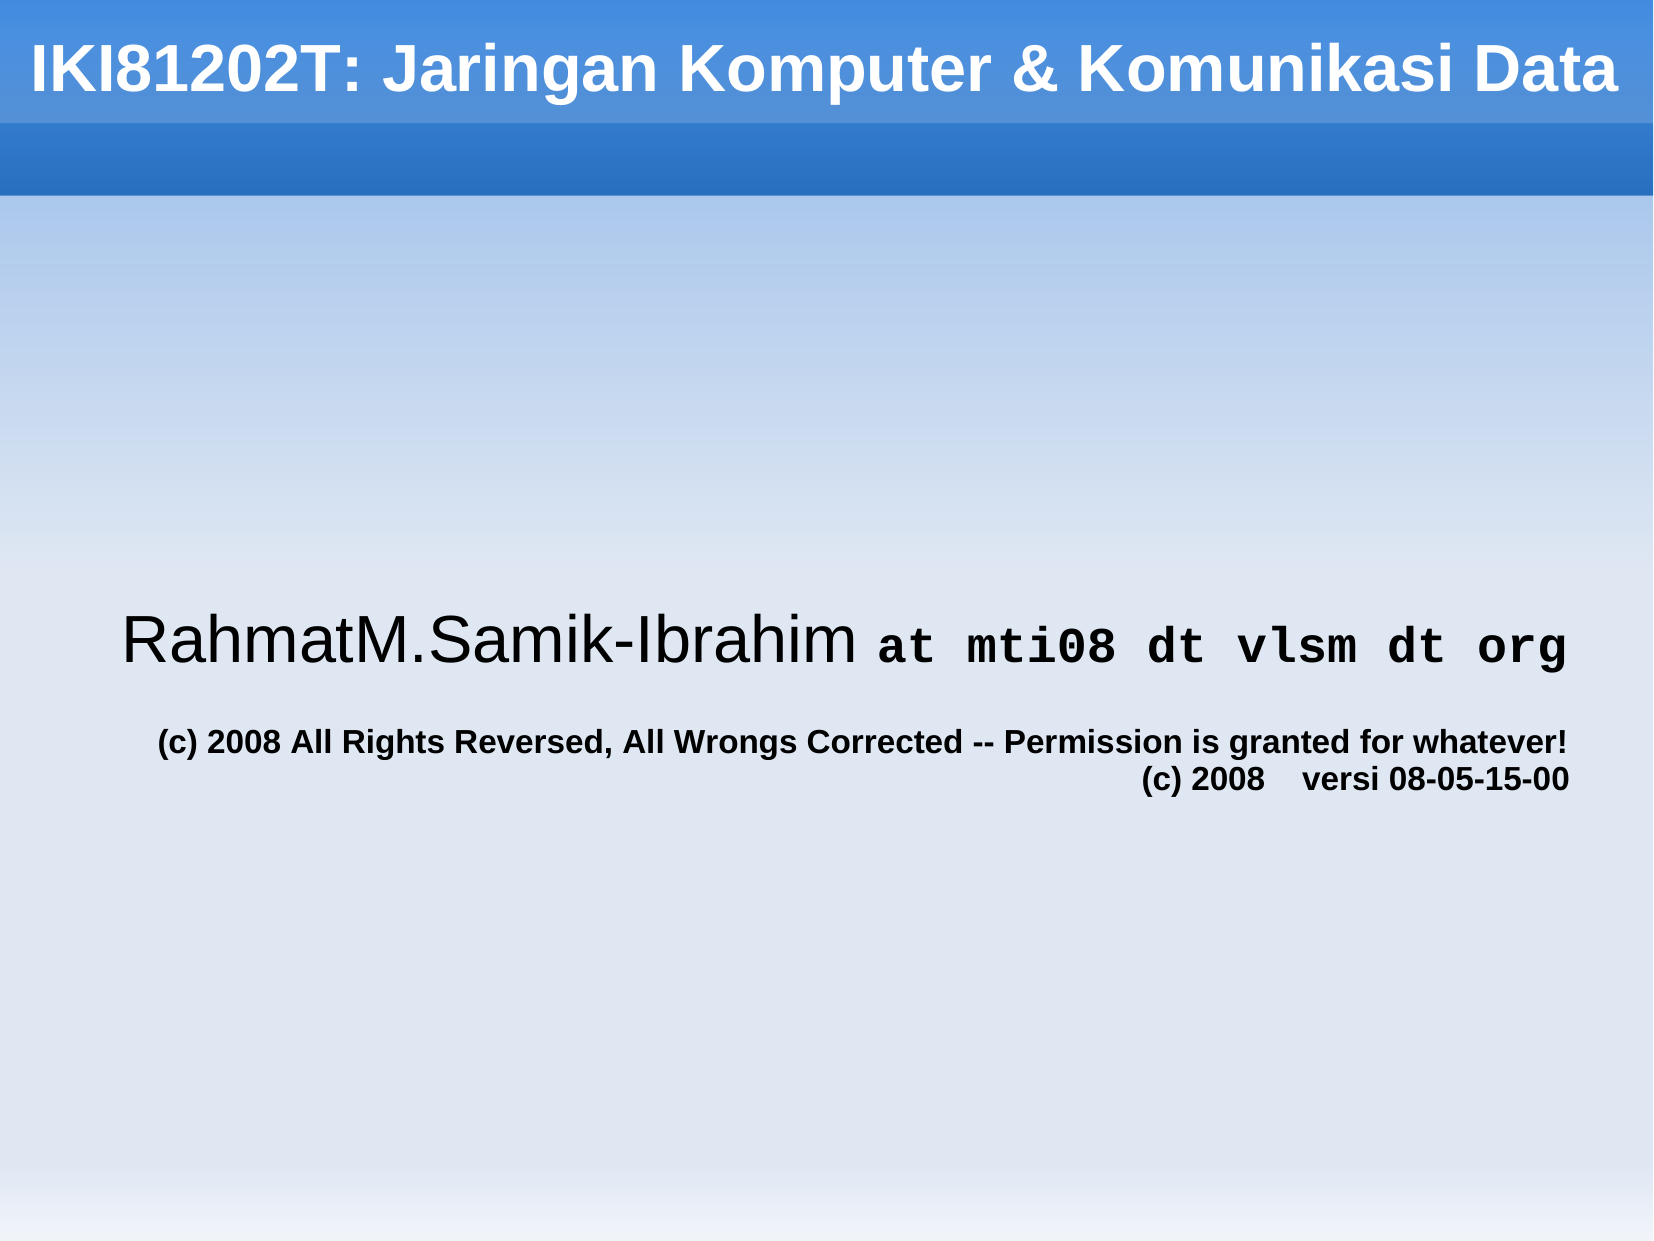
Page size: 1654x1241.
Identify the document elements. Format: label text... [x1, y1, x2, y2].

subtitle RahmatM.Samik-Ibrahim at mti08 dt vlsm dt org (c) 2008 All Rights Reversed, All Wrongs Corrected -- Permission is granted for whatever! (c) 2008 versi 08-05-15-00 [82, 290, 1571, 1109]
picture [0, 0, 1654, 1241]
title IKI81202T: Jaringan Komputer & Komunikasi Data [13, 0, 1653, 136]
